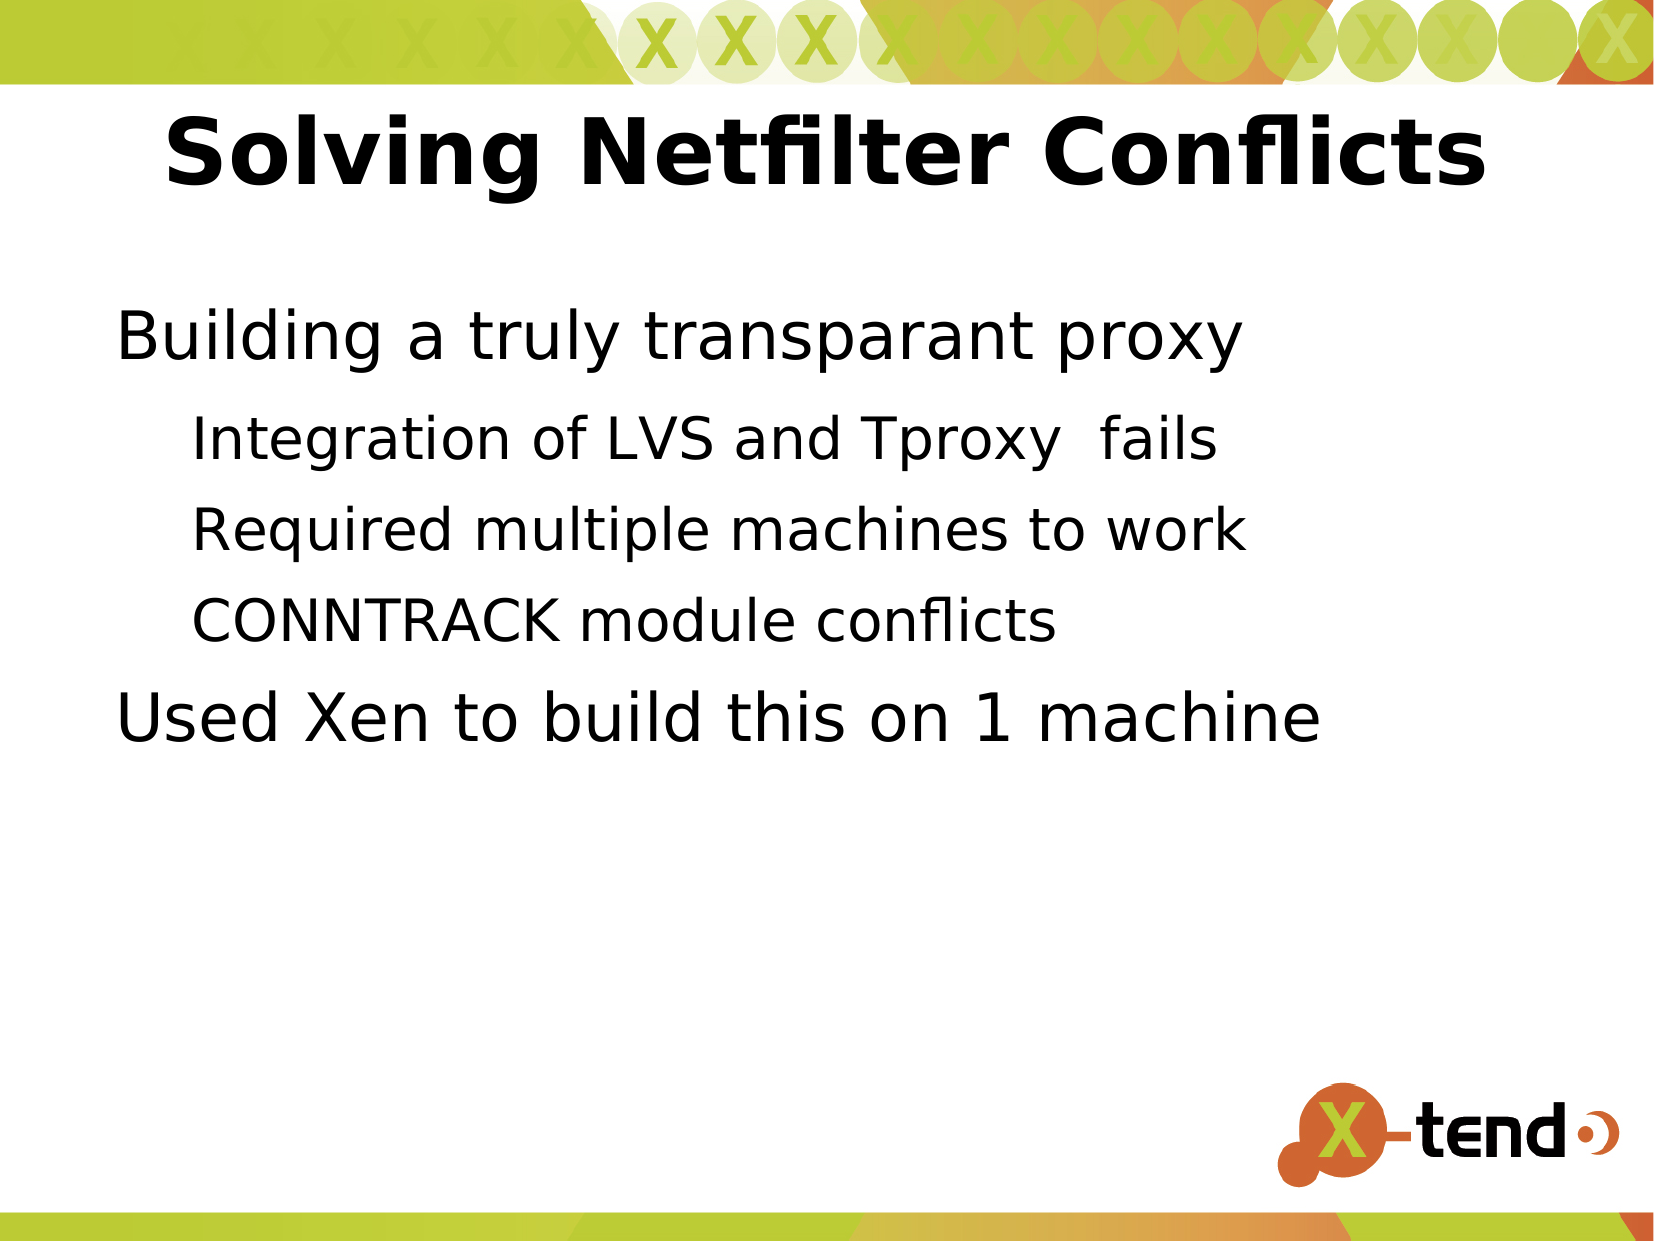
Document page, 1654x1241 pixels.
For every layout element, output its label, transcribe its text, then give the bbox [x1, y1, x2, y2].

title Solving Netfilter Conflicts [82, 49, 1571, 257]
picture [0, 0, 1654, 1241]
list Building a truly transparant proxy Integration of LVS and Tproxy fails Required multiple machines to work CONNTRACK module conflicts Used Xen to build this on 1 machine [82, 290, 1571, 1125]
